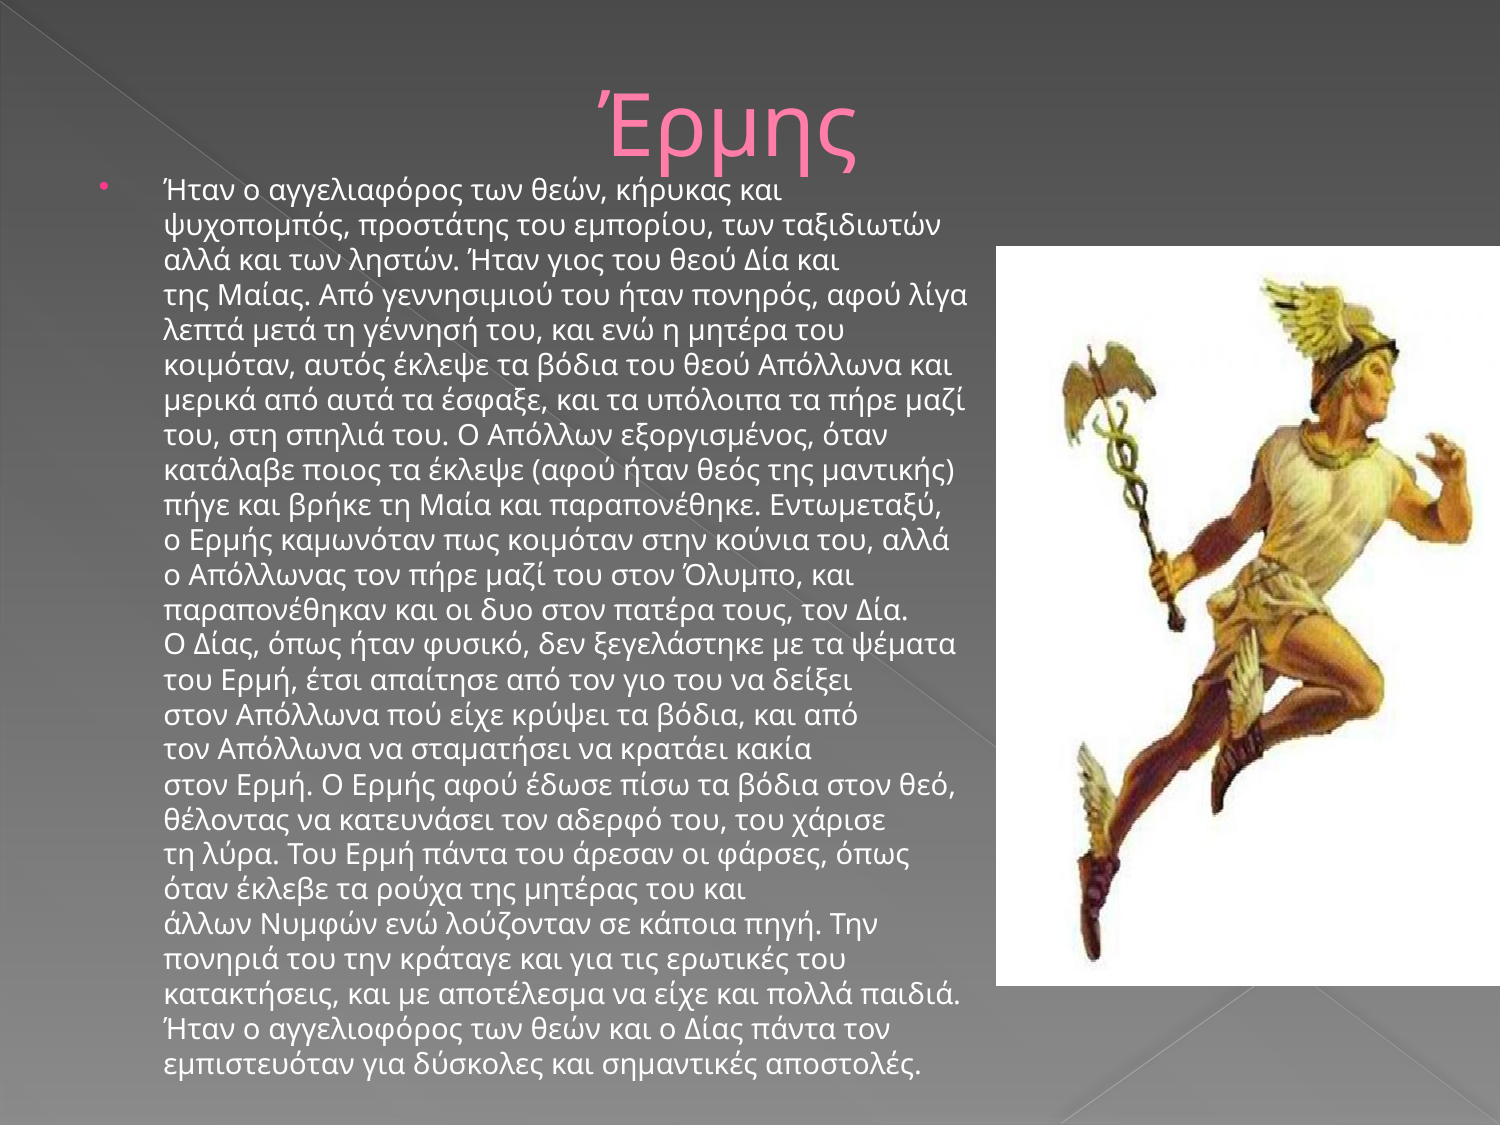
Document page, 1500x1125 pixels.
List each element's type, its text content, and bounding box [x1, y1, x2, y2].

list Ήταν ο αγγελιαφόρος των θεών, κήρυκας και ψυχοπομπός, προστάτης του εμπορίου, των ταξιδιωτών αλλά και των ληστών. Ήταν γιος του θεού Δία και της Μαίας. Από γεννησιμιού του ήταν πονηρός, αφού λίγα λεπτά μετά τη γέννησή του, και ενώ η μητέρα του κοιμόταν, αυτός έκλεψε τα βόδια του θεού Απόλλωνα και μερικά από αυτά τα έσφαξε, και τα υπόλοιπα τα πήρε μαζί του, στη σπηλιά του. Ο Απόλλων εξοργισμένος, όταν κατάλαβε ποιος τα έκλεψε (αφού ήταν θεός της μαντικής) πήγε και βρήκε τη Μαία και παραπονέθηκε. Εντωμεταξύ, ο Ερμής καμωνόταν πως κοιμόταν στην κούνια του, αλλά ο Απόλλωνας τον πήρε μαζί του στον Όλυμπο, και παραπονέθηκαν και οι δυο στον πατέρα τους, τον Δία. Ο Δίας, όπως ήταν φυσικό, δεν ξεγελάστηκε με τα ψέματα του Ερμή, έτσι απαίτησε από τον γιο του να δείξει στον Απόλλωνα πού είχε κρύψει τα βόδια, και από τον Απόλλωνα να σταματήσει να κρατάει κακία στον Ερμή. Ο Ερμής αφού έδωσε πίσω τα βόδια στον θεό, θέλοντας να κατευνάσει τον αδερφό του, του χάρισε τη λύρα. Του Ερμή πάντα του άρεσαν οι φάρσες, όπως όταν έκλεβε τα ρούχα της μητέρας του και άλλων Νυμφών ενώ λούζονταν σε κάποια πηγή. Την πονηριά του την κράταγε και για τις ερωτικές του κατακτήσεις, και με αποτέλεσμα να είχε και πολλά παιδιά. Ήταν ο αγγελιοφόρος των θεών και ο Δίας πάντα τον εμπιστευόταν για δύσκολες και σημαντικές αποστολές. [75, 164, 985, 1125]
picture [996, 246, 1500, 986]
title Έρμης [503, 43, 1425, 200]
